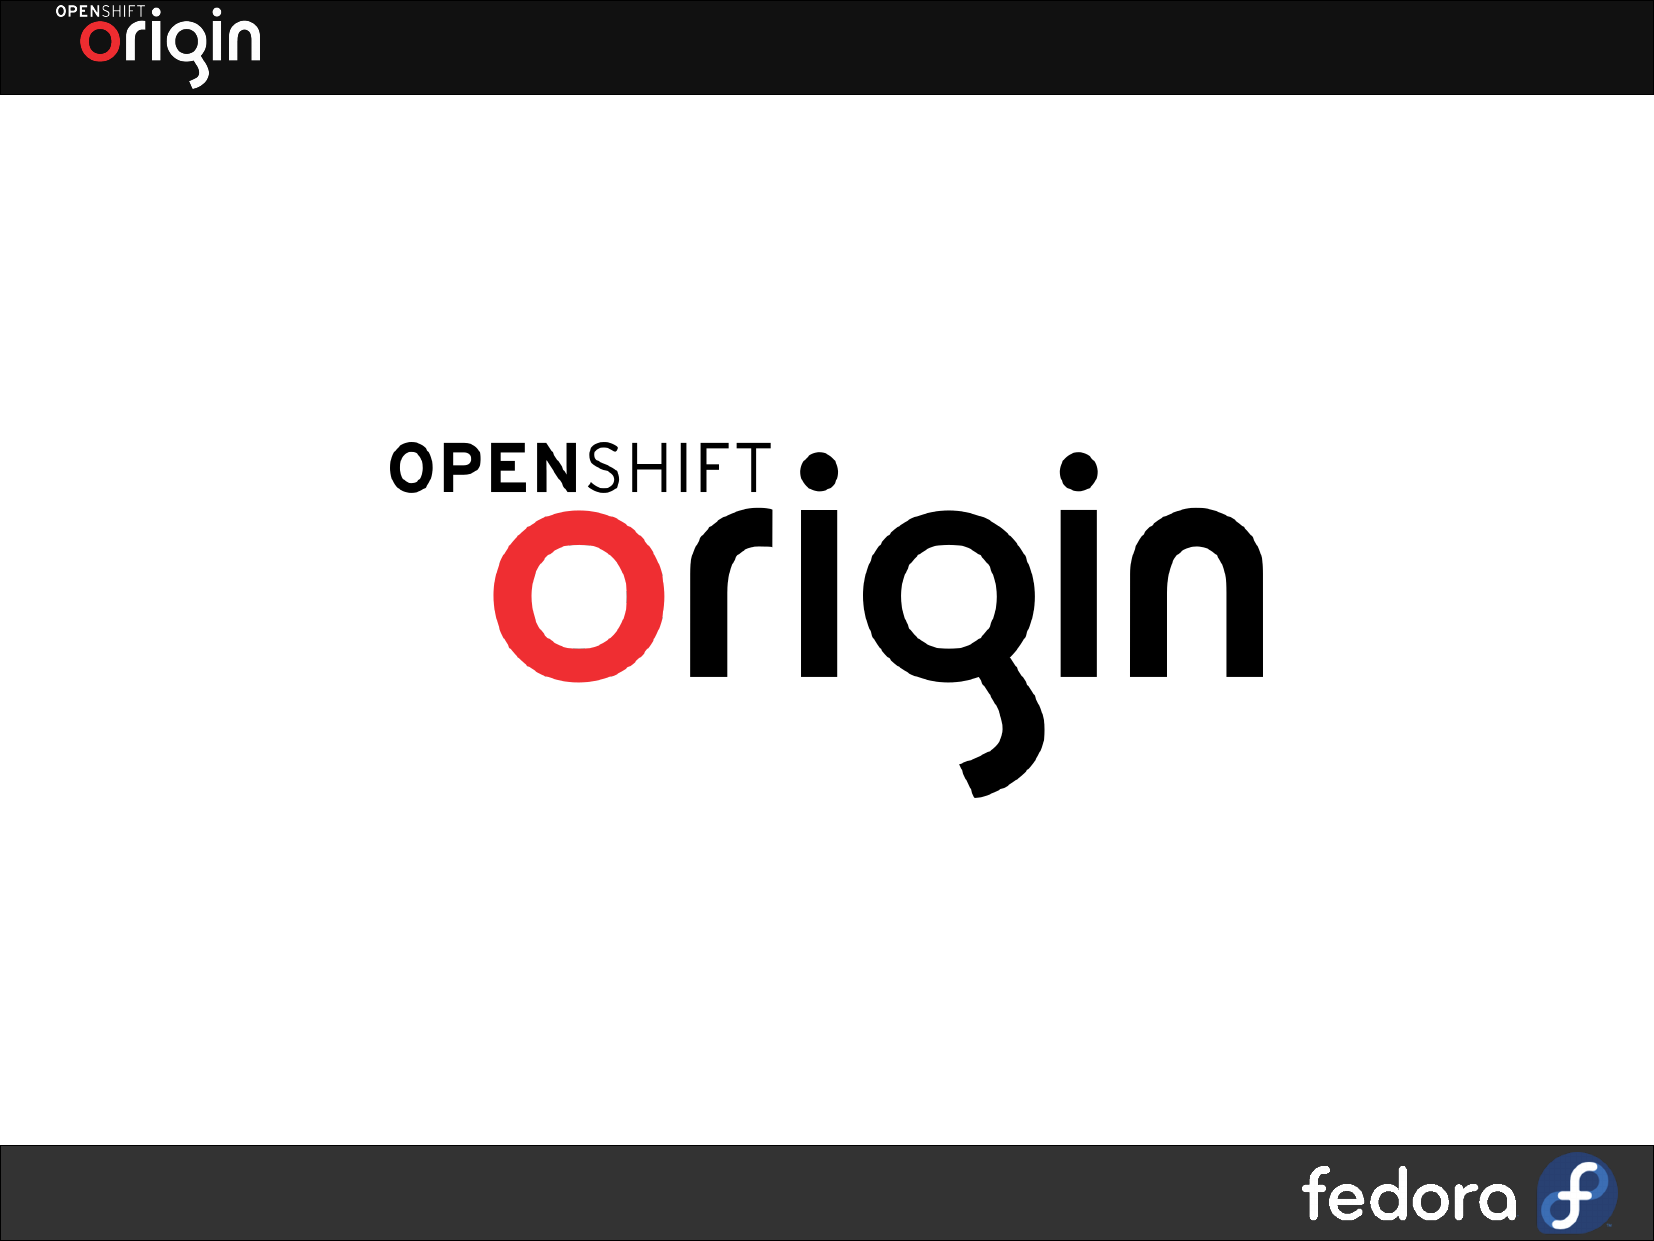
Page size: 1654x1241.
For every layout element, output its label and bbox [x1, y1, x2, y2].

picture [56, 5, 260, 89]
picture [390, 442, 1263, 798]
picture [1299, 1151, 1619, 1235]
